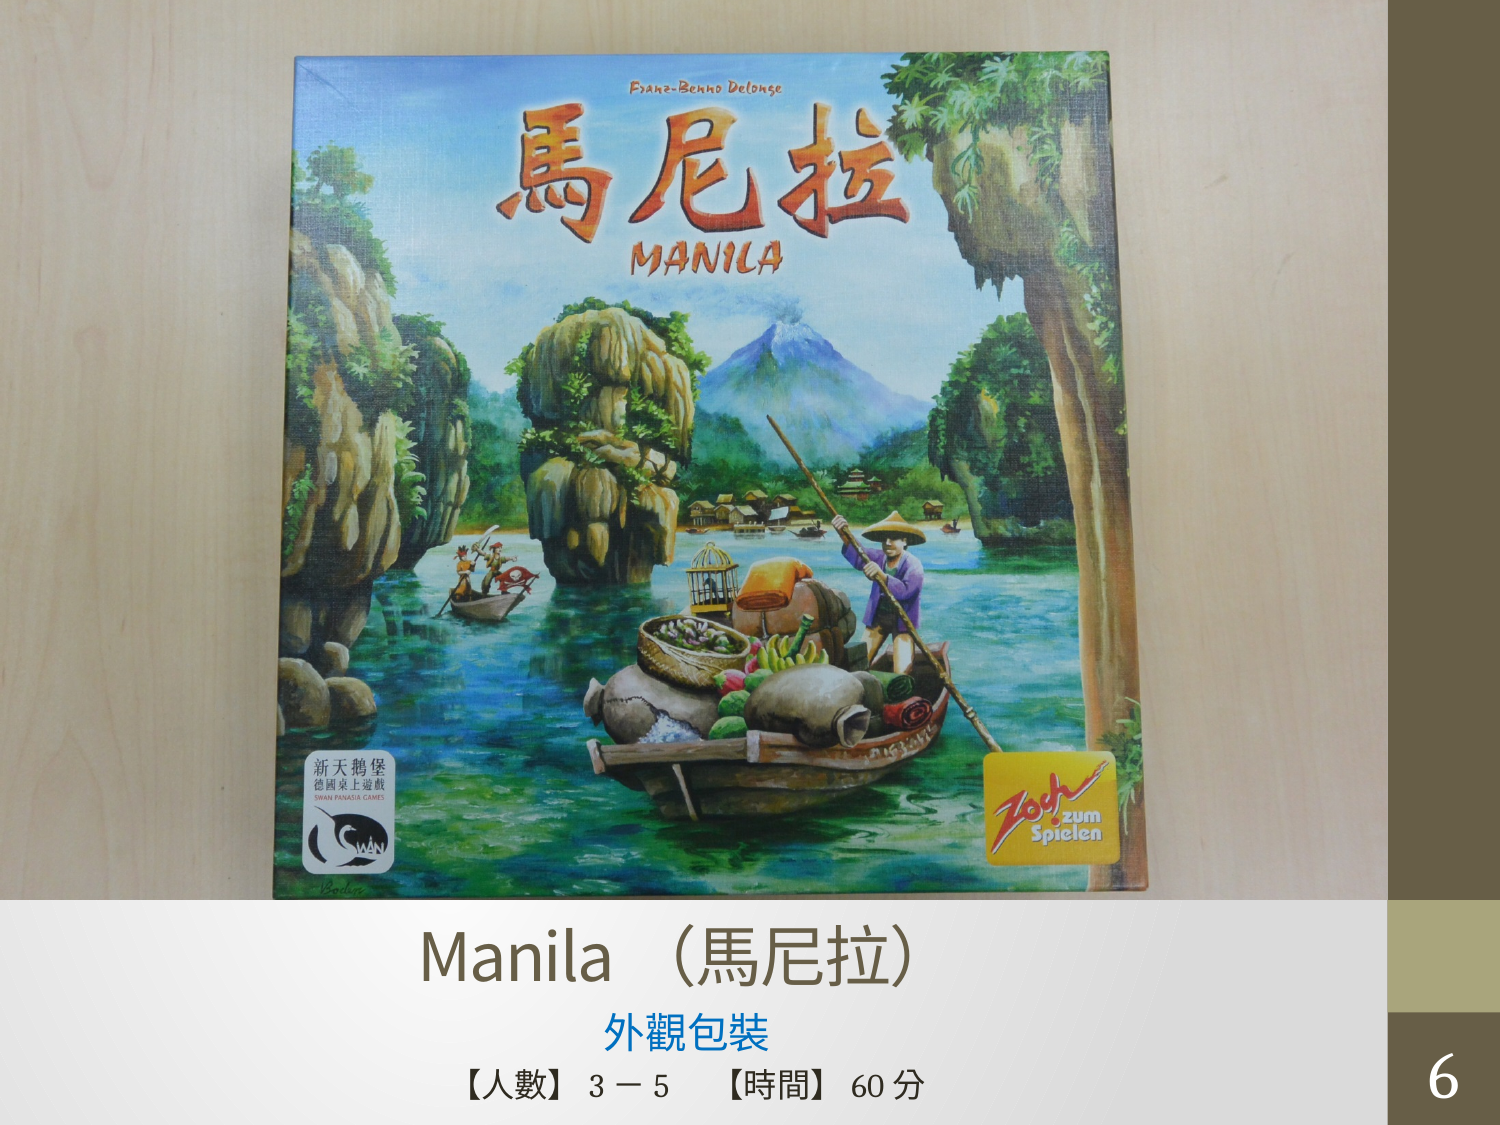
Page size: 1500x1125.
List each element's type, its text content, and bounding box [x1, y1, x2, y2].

title Manila（馬尼拉） [49, 905, 1325, 999]
picture [0, 0, 1388, 900]
text_box 6 [1387, 1023, 1500, 1119]
list 外觀包裝 【人數】3－5 【時間】60分 [49, 999, 1325, 1125]
